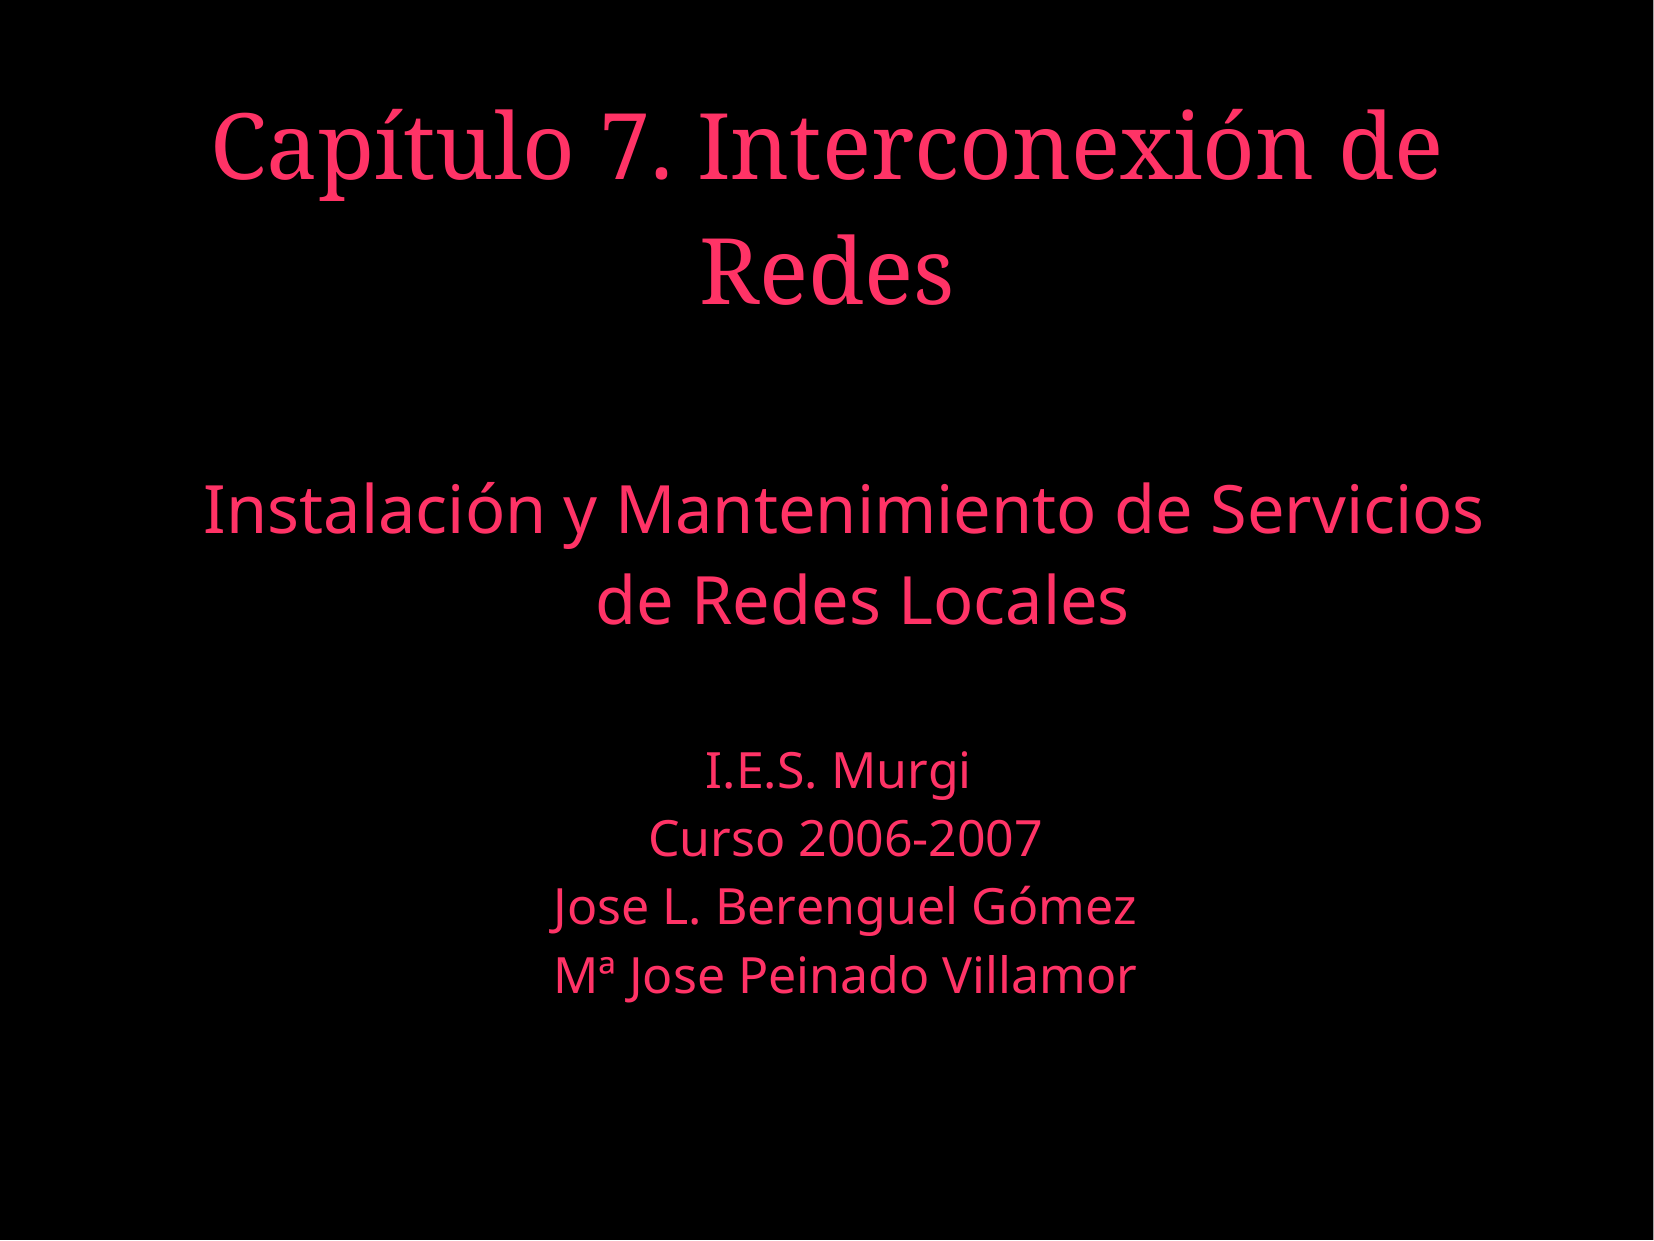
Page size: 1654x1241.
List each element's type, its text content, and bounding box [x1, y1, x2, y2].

title Capítulo 7. Interconexión de Redes [121, 82, 1534, 331]
subtitle Instalación y Mantenimiento de Servicios de Redes Locales I.E.S. Murgi Curso 2006-2007 Jose L. Berenguel Gómez Mª Jose Peinado Villamor [121, 344, 1534, 1127]
